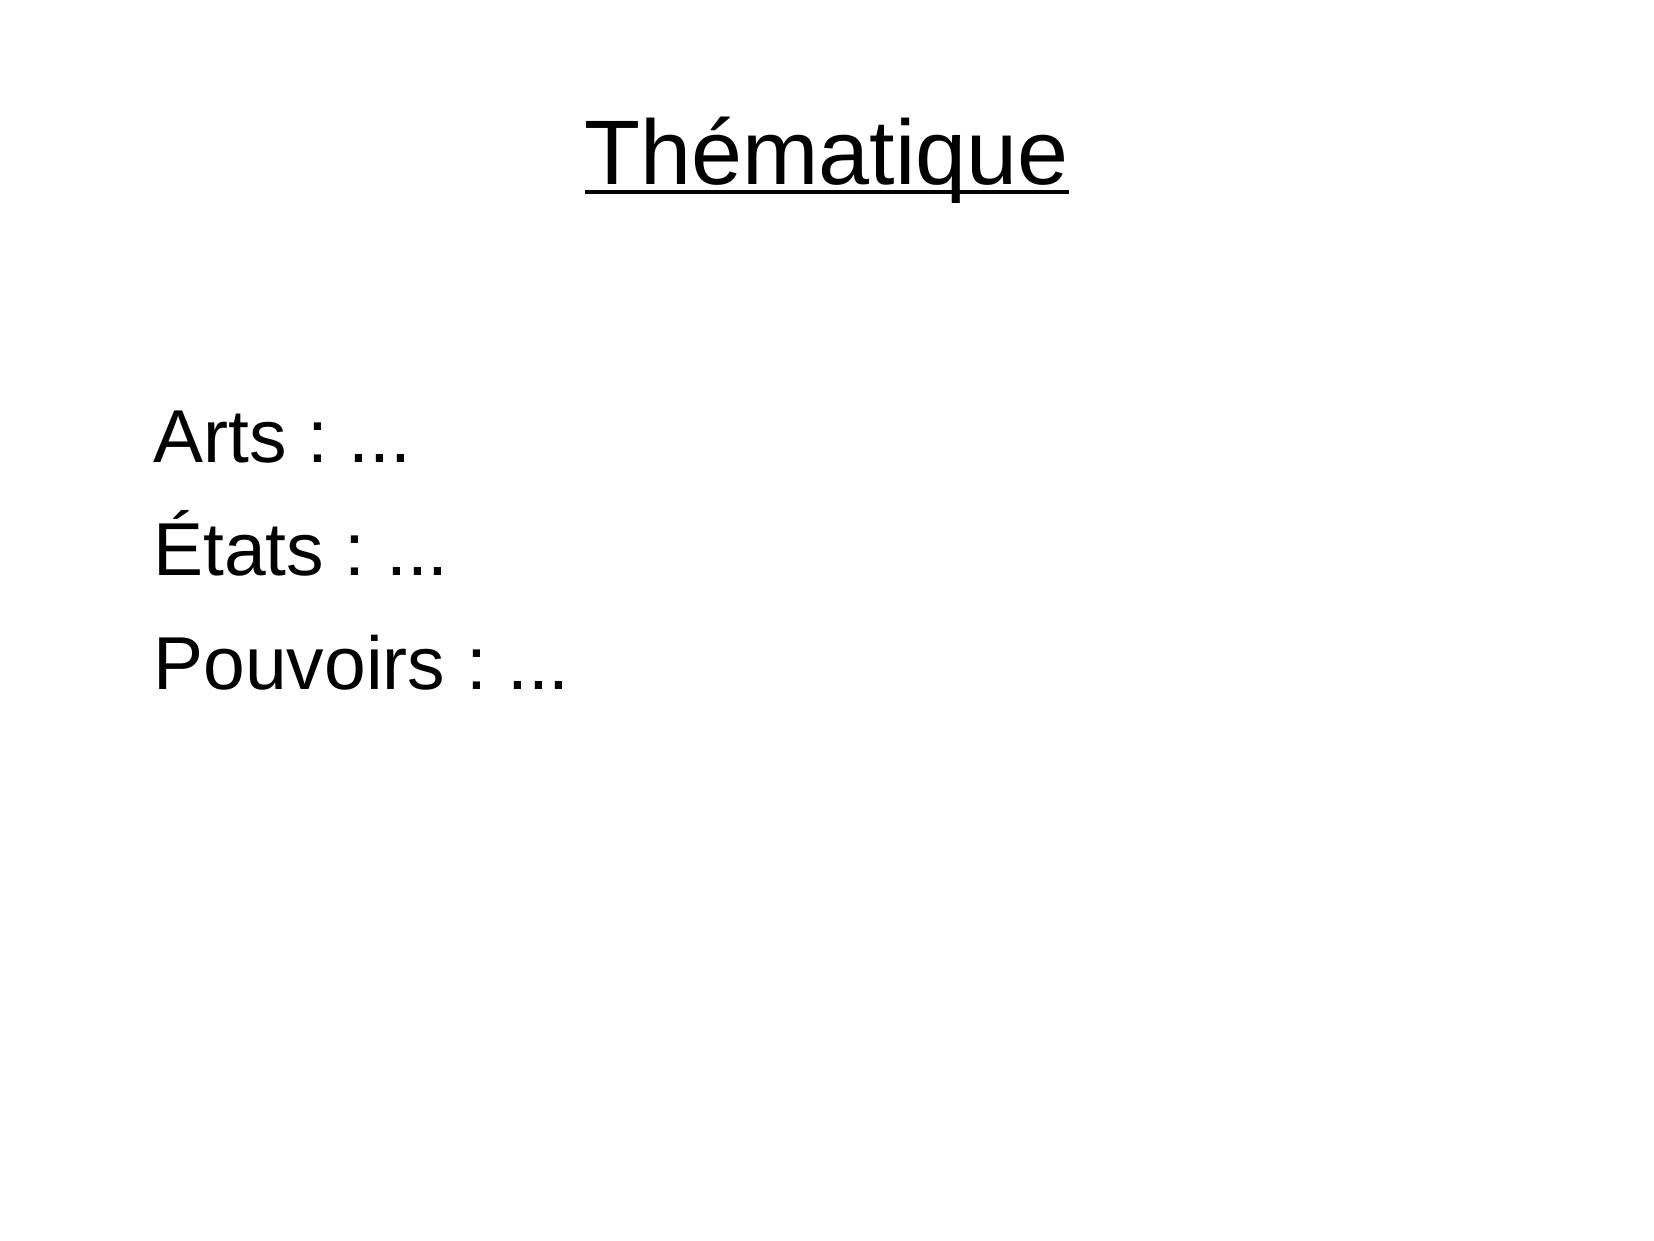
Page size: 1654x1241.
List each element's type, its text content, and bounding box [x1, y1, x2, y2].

title Thématique [82, 49, 1571, 257]
list Arts : ... États : ... Pouvoirs : ... [82, 290, 1571, 1109]
